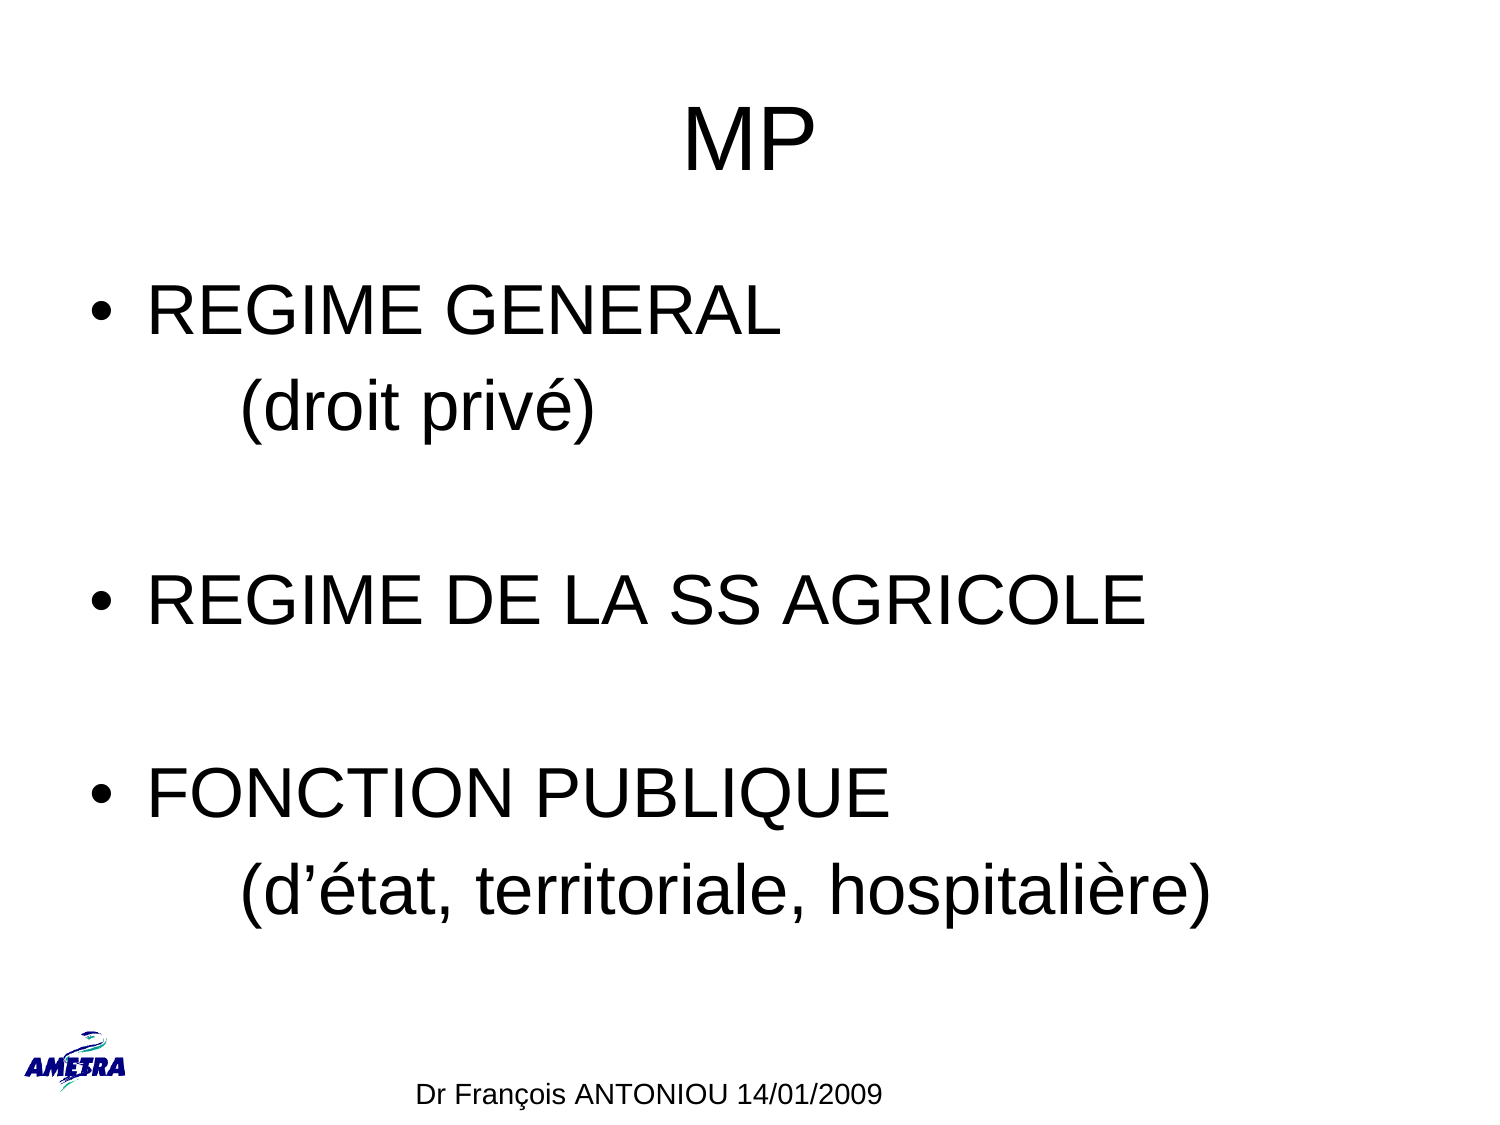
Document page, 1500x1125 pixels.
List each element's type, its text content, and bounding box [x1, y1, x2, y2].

picture [5, 1009, 148, 1118]
title MP [75, 45, 1426, 233]
list REGIME GENERAL (droit privé) REGIME DE LA SS AGRICOLE FONCTION PUBLIQUE (d’état, territoriale, hospitalière) [75, 262, 1426, 1005]
